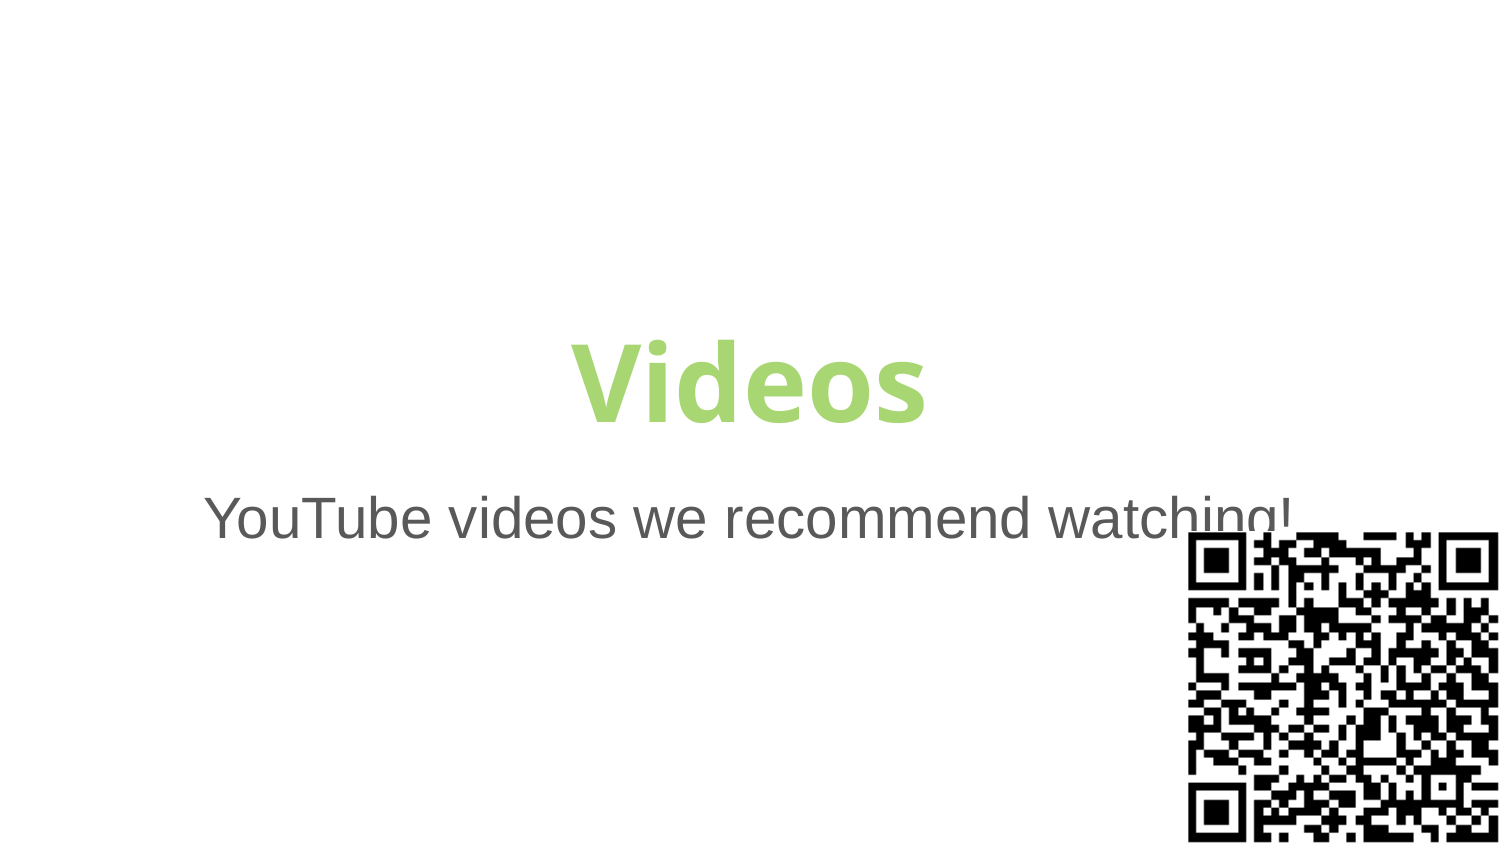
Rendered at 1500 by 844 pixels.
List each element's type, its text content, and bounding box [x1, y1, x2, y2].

title Videos [51, 122, 1449, 459]
subtitle YouTube videos we recommend watching! [51, 464, 1449, 595]
picture [1187, 531, 1500, 844]
